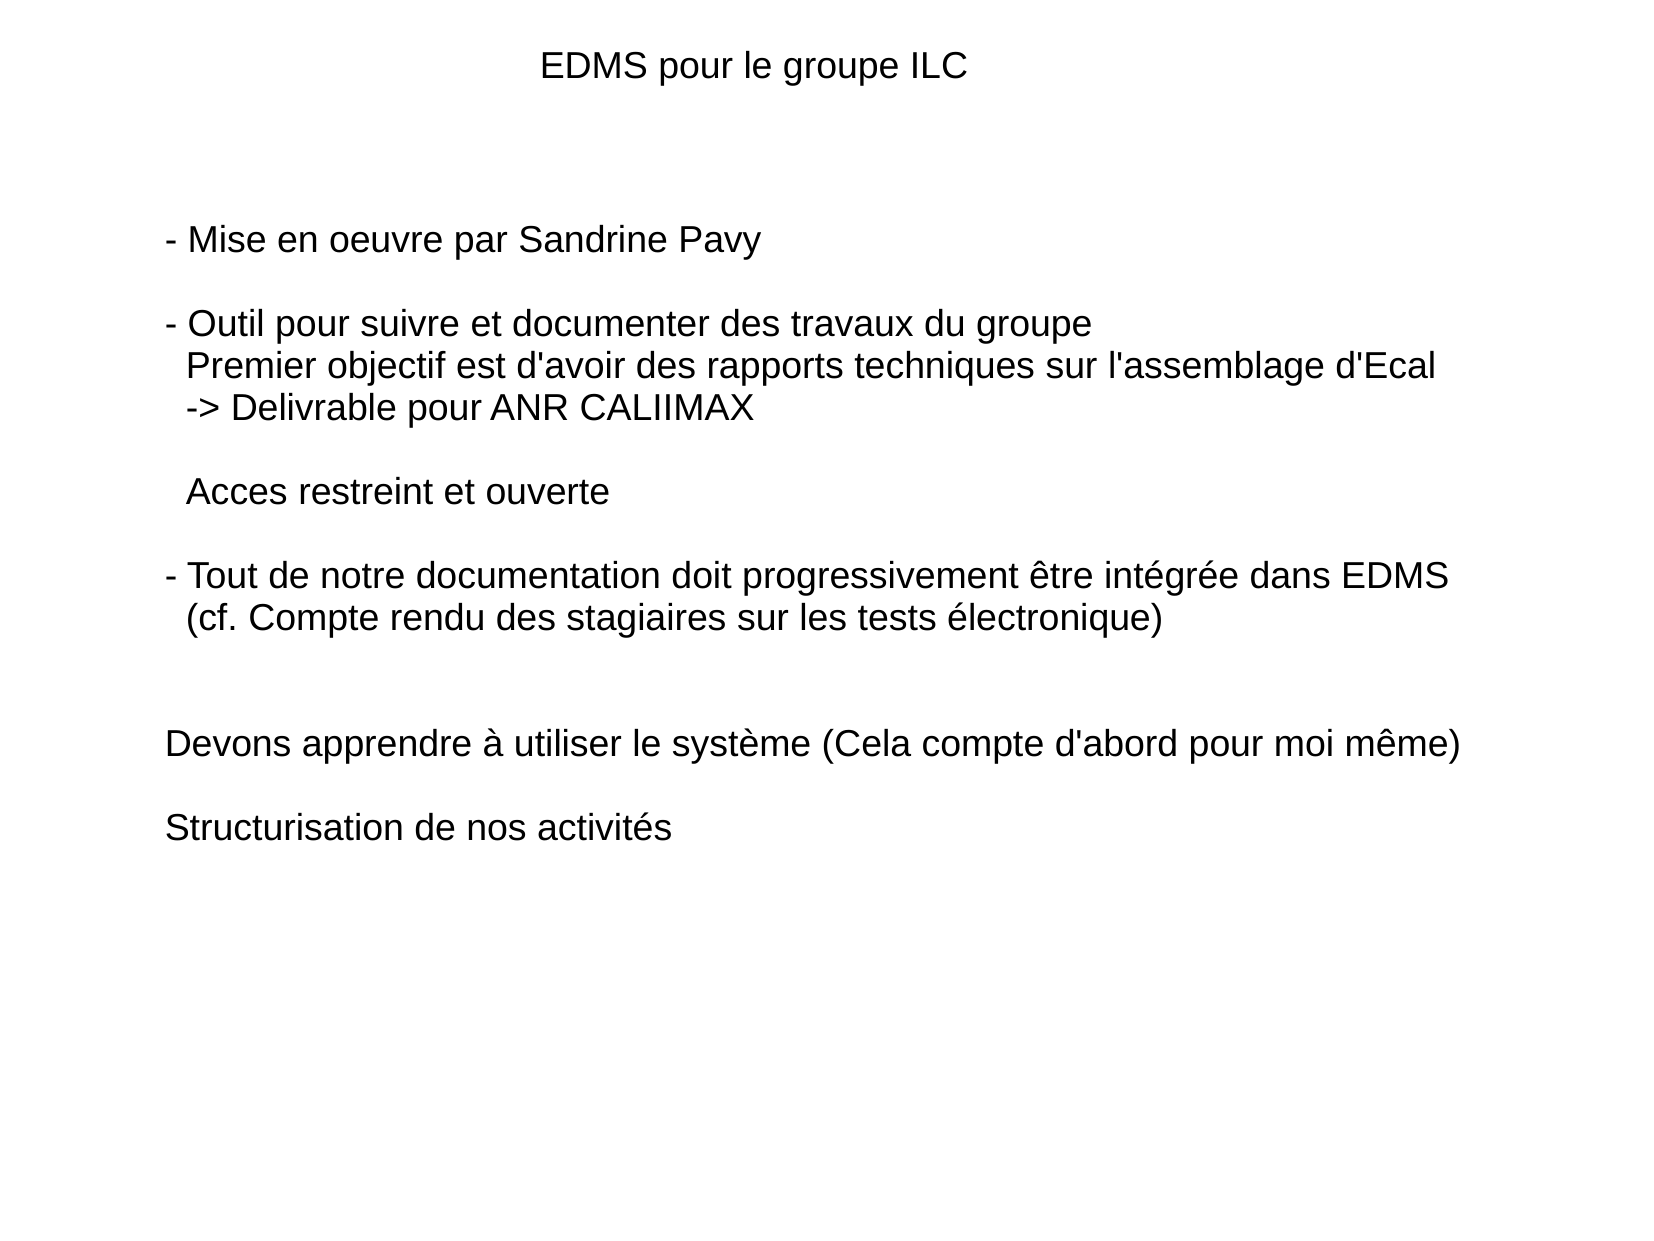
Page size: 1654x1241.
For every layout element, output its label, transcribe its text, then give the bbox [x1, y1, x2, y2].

text_box - Mise en oeuvre par Sandrine Pavy - Outil pour suivre et documenter des travaux du groupe Premier objectif est d'avoir des rapports techniques sur l'assemblage d'Ecal -> Delivrable pour ANR CALIIMAX Acces restreint et ouverte - Tout de notre documentation doit progressivement être intégrée dans EDMS (cf. Compte rendu des stagiaires sur les tests électronique) Devons apprendre à utiliser le système (Cela compte d'abord pour moi même) Structurisation de nos activités [150, 211, 1480, 856]
text_box EDMS pour le groupe ILC [525, 37, 985, 95]
